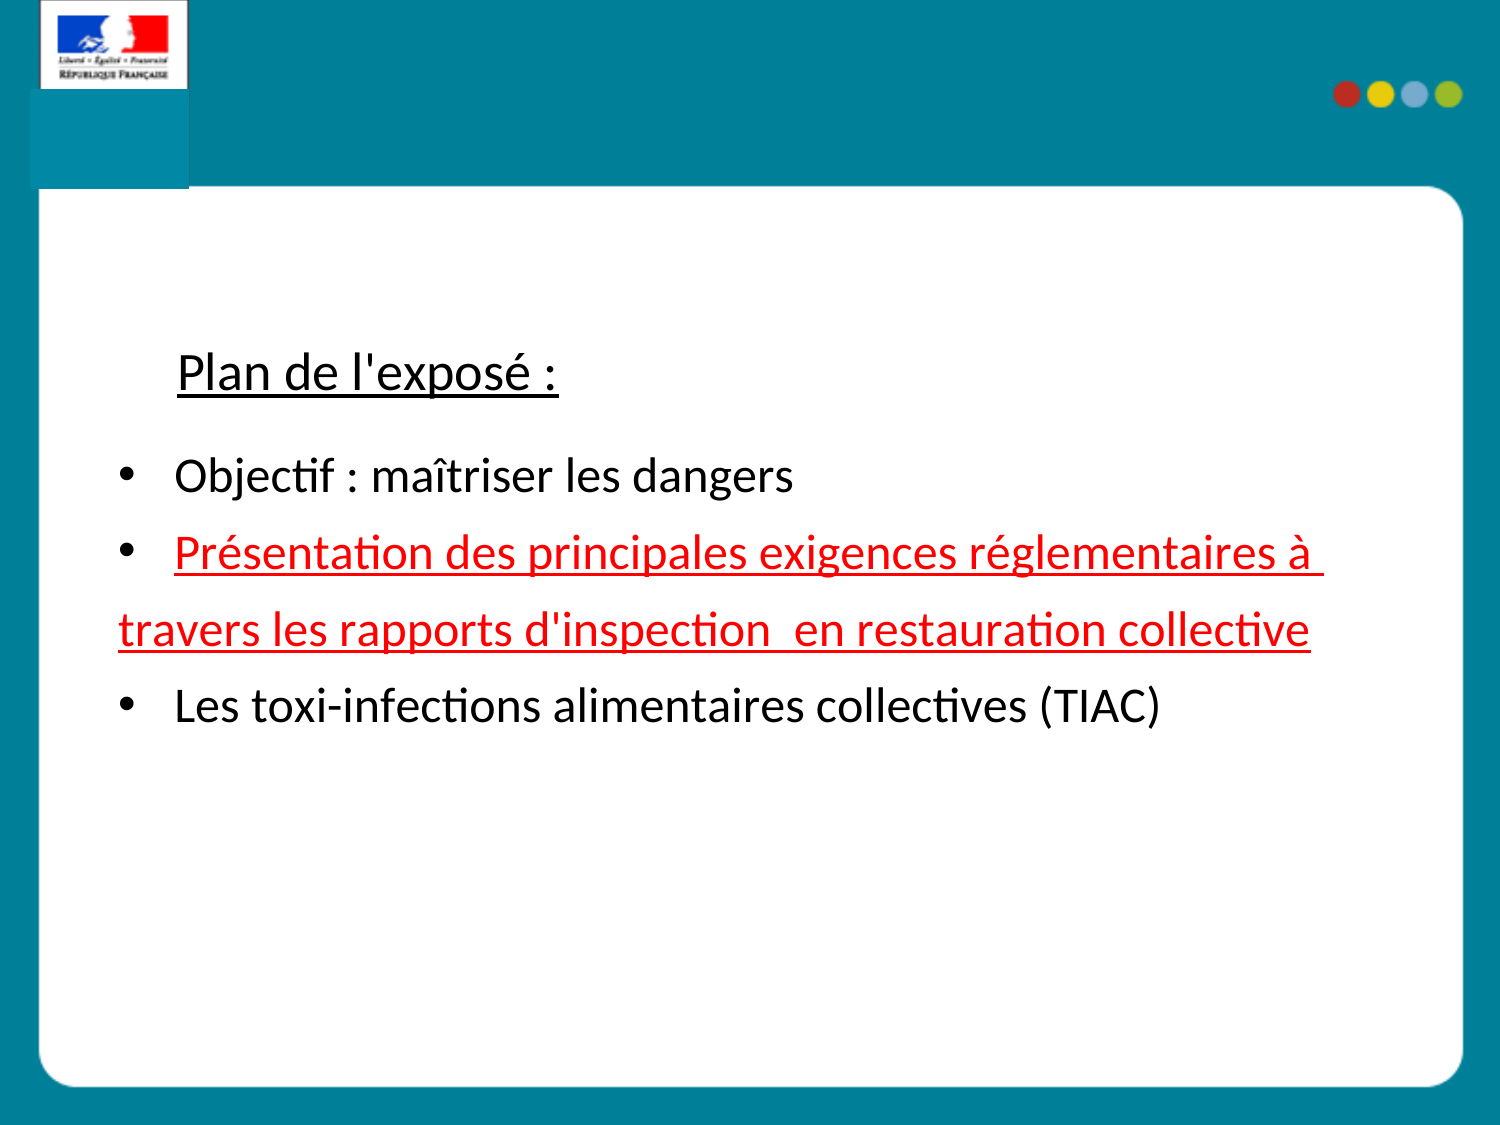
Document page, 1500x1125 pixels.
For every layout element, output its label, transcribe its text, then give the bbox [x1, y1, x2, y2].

list Objectif : maîtriser les dangers Présentation des principales exigences réglementaires à travers les rapports d'inspection en restauration collective Les toxi-infections alimentaires collectives (TIAC) [118, 442, 1412, 736]
title Plan de l'exposé : [177, 295, 1388, 443]
